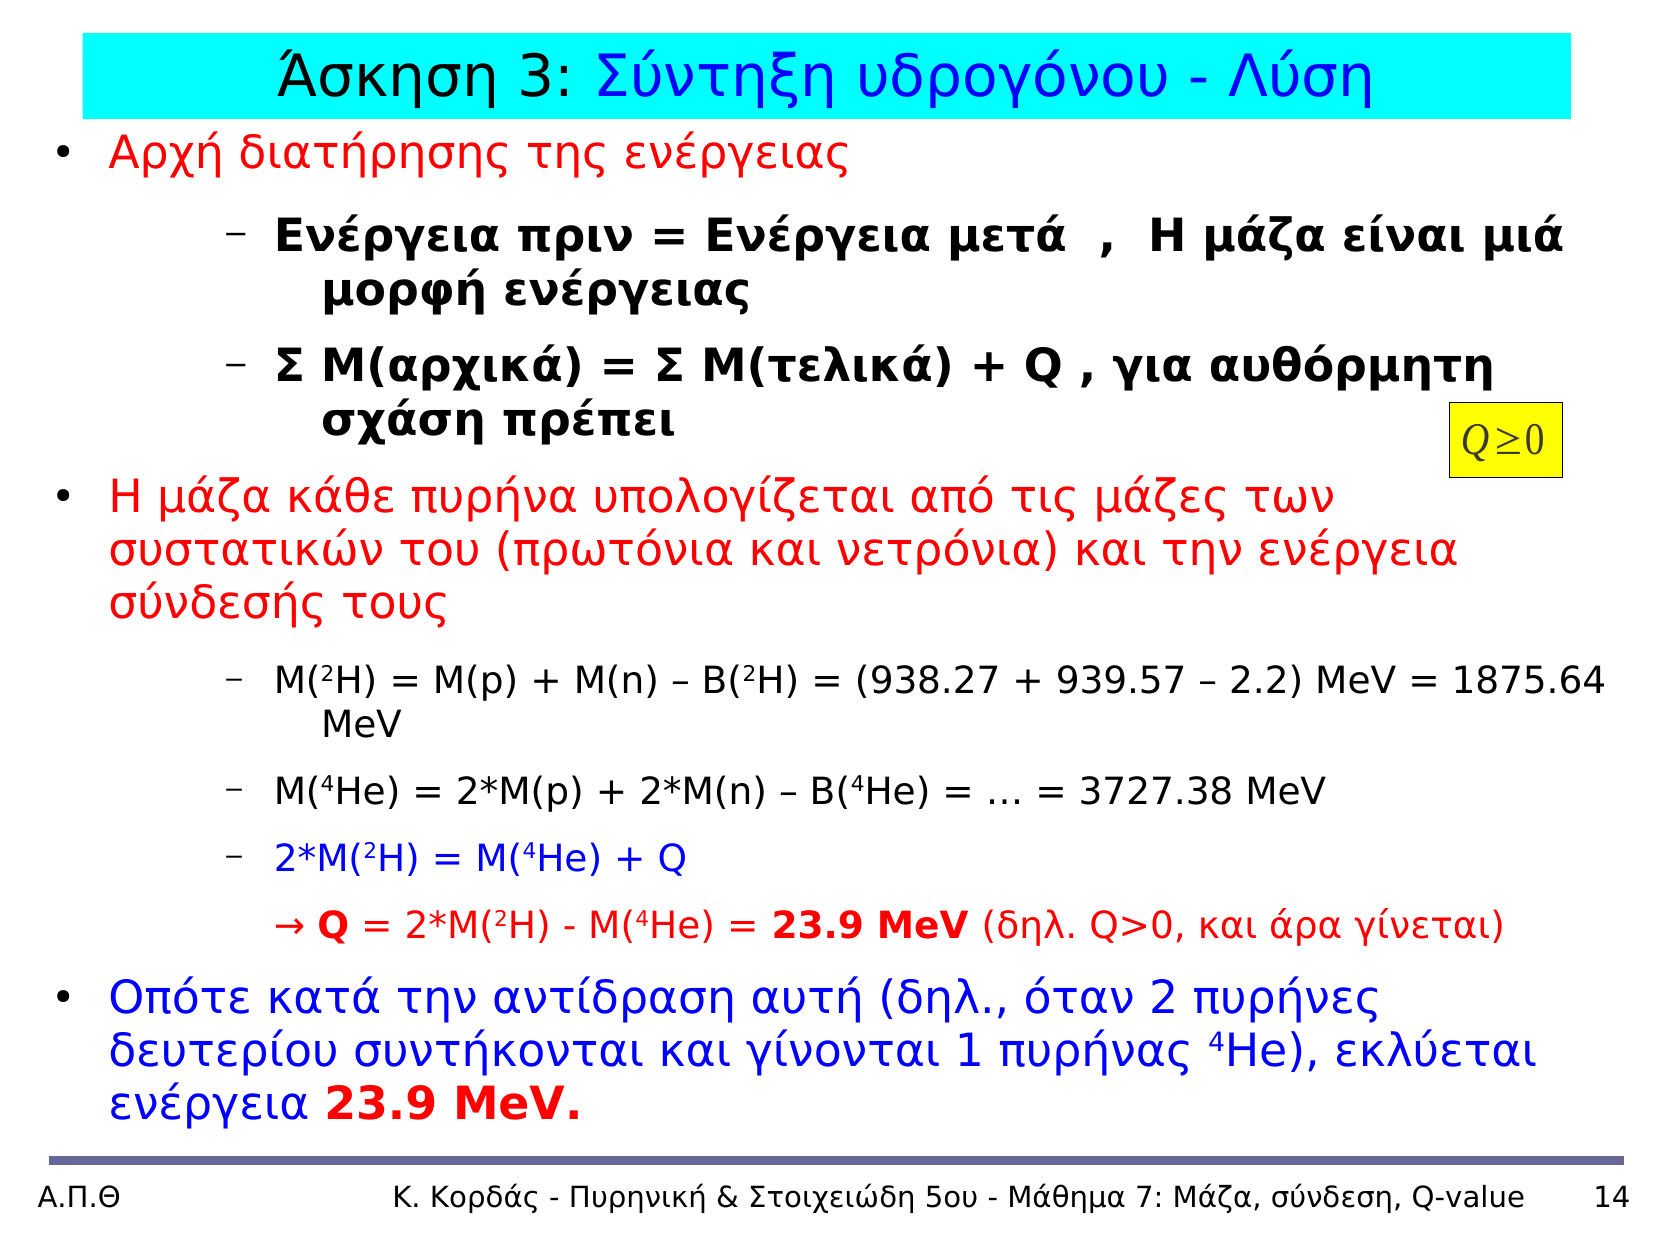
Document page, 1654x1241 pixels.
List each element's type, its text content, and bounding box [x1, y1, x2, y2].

title Άσκηση 3: Σύντηξη υδρογόνου - Λύση [82, 33, 1571, 119]
text_box [1449, 402, 1563, 478]
list Αρχή διατήρησης της ενέργειας Ενέργεια πριν = Ενέργεια μετά , Η μάζα είναι μιά μορφή ενέργειας Σ Μ(αρχικά) = Σ Μ(τελικά) + Q , για αυθόρμητη σχάση πρέπει Η μάζα κάθε πυρήνα υπολογίζεται από τις μάζες των συστατικών του (πρωτόνια και νετρόνια) και την ενέργεια σύνδεσής τους Μ(2Η) = M(p) + M(n) – B(2Η) = (938.27 + 939.57 – 2.2) MeV = 1875.64 MeV Μ(4Ηe) = 2*M(p) + 2*M(n) – B(4Ηe) = … = 3727.38 MeV 2*Μ(2H) = Μ(4He) + Q → Q = 2*Μ(2H) - Μ(4He) = 23.9 MeV (δηλ. Q>0, και άρα γίνεται) Οπότε κατά την αντίδραση αυτή (δηλ., όταν 2 πυρήνες δευτερίου συντήκονται και γίνονται 1 πυρήνας 4He), εκλύεται ενέργεια 23.9 MeV. [37, 126, 1622, 1210]
chart [1450, 414, 1559, 465]
